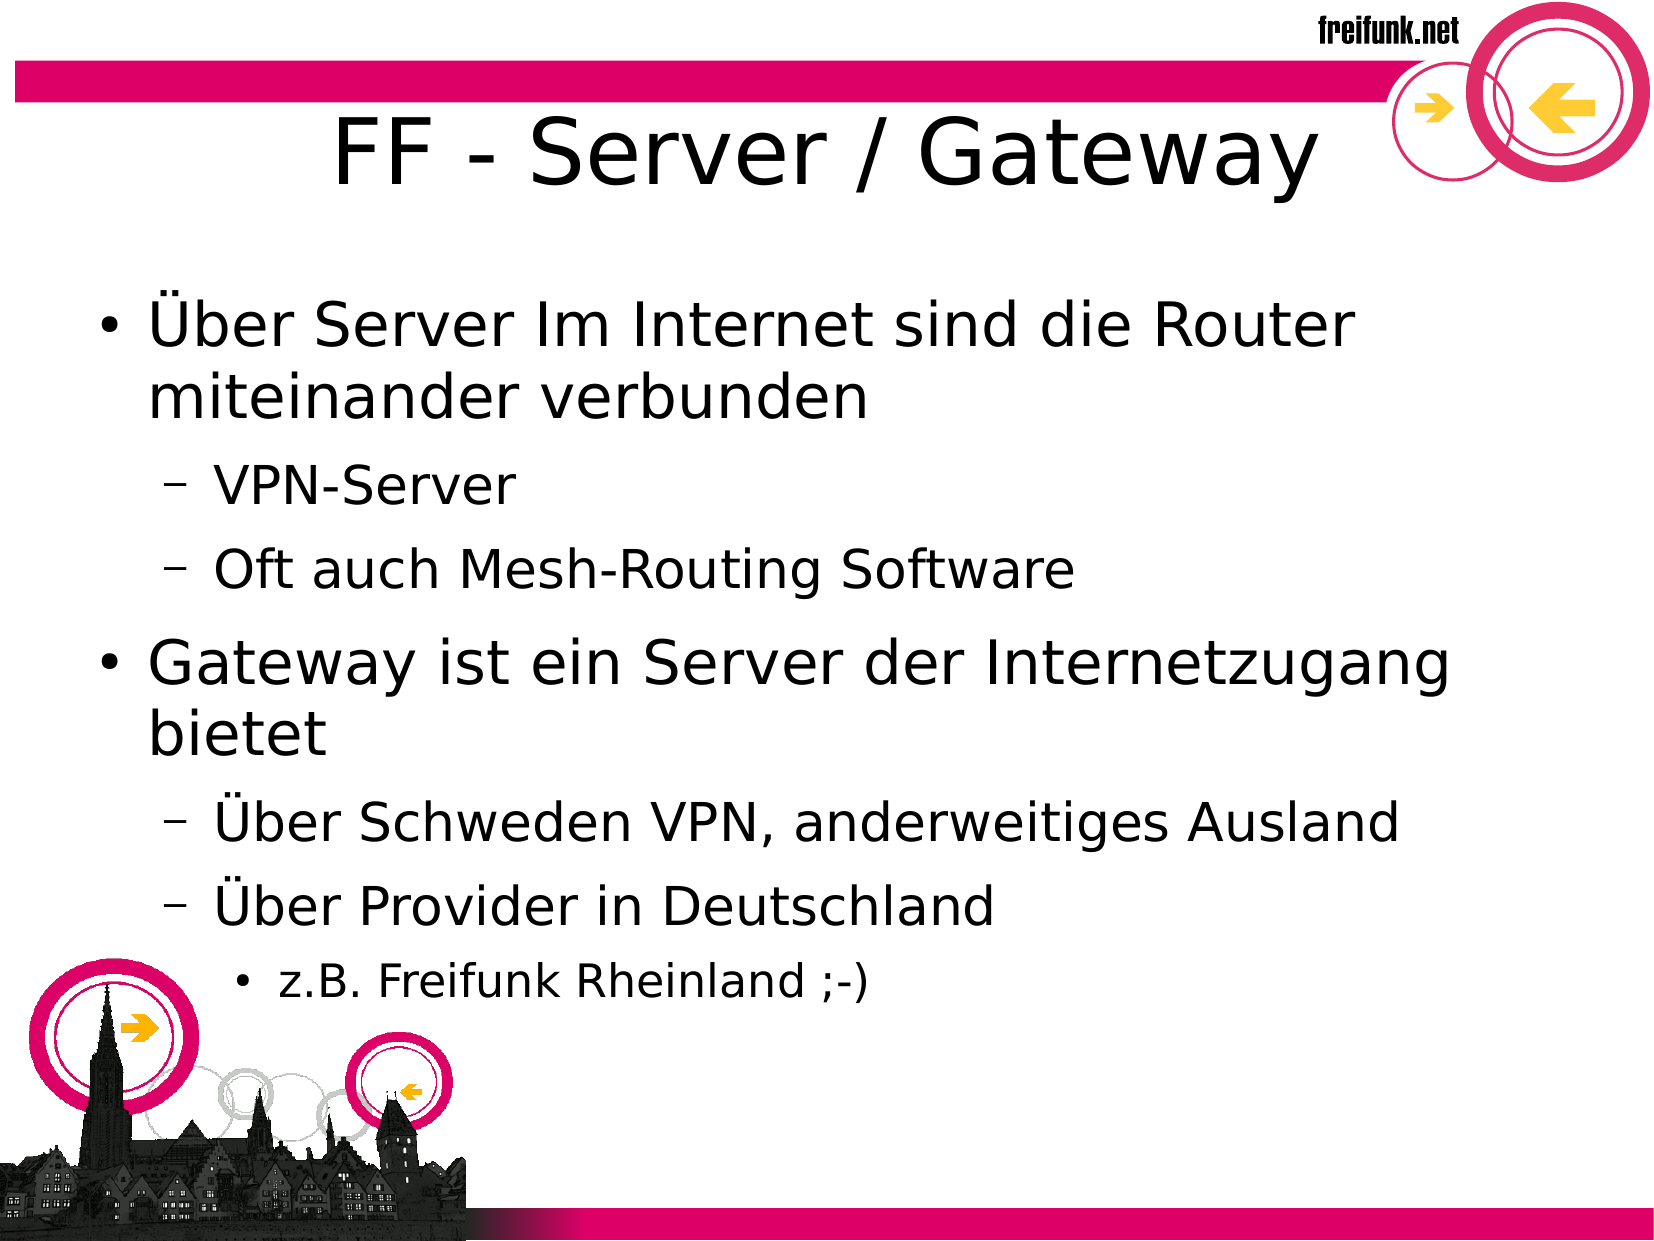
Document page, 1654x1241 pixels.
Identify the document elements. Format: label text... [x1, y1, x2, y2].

list Über Server Im Internet sind die Router miteinander verbunden VPN-Server Oft auch Mesh-Routing Software Gateway ist ein Server der Internetzugang bietet Über Schweden VPN, anderweitiges Ausland Über Provider in Deutschland z.B. Freifunk Rheinland ;-) [82, 290, 1571, 1010]
title FF - Server / Gateway [82, 49, 1571, 257]
